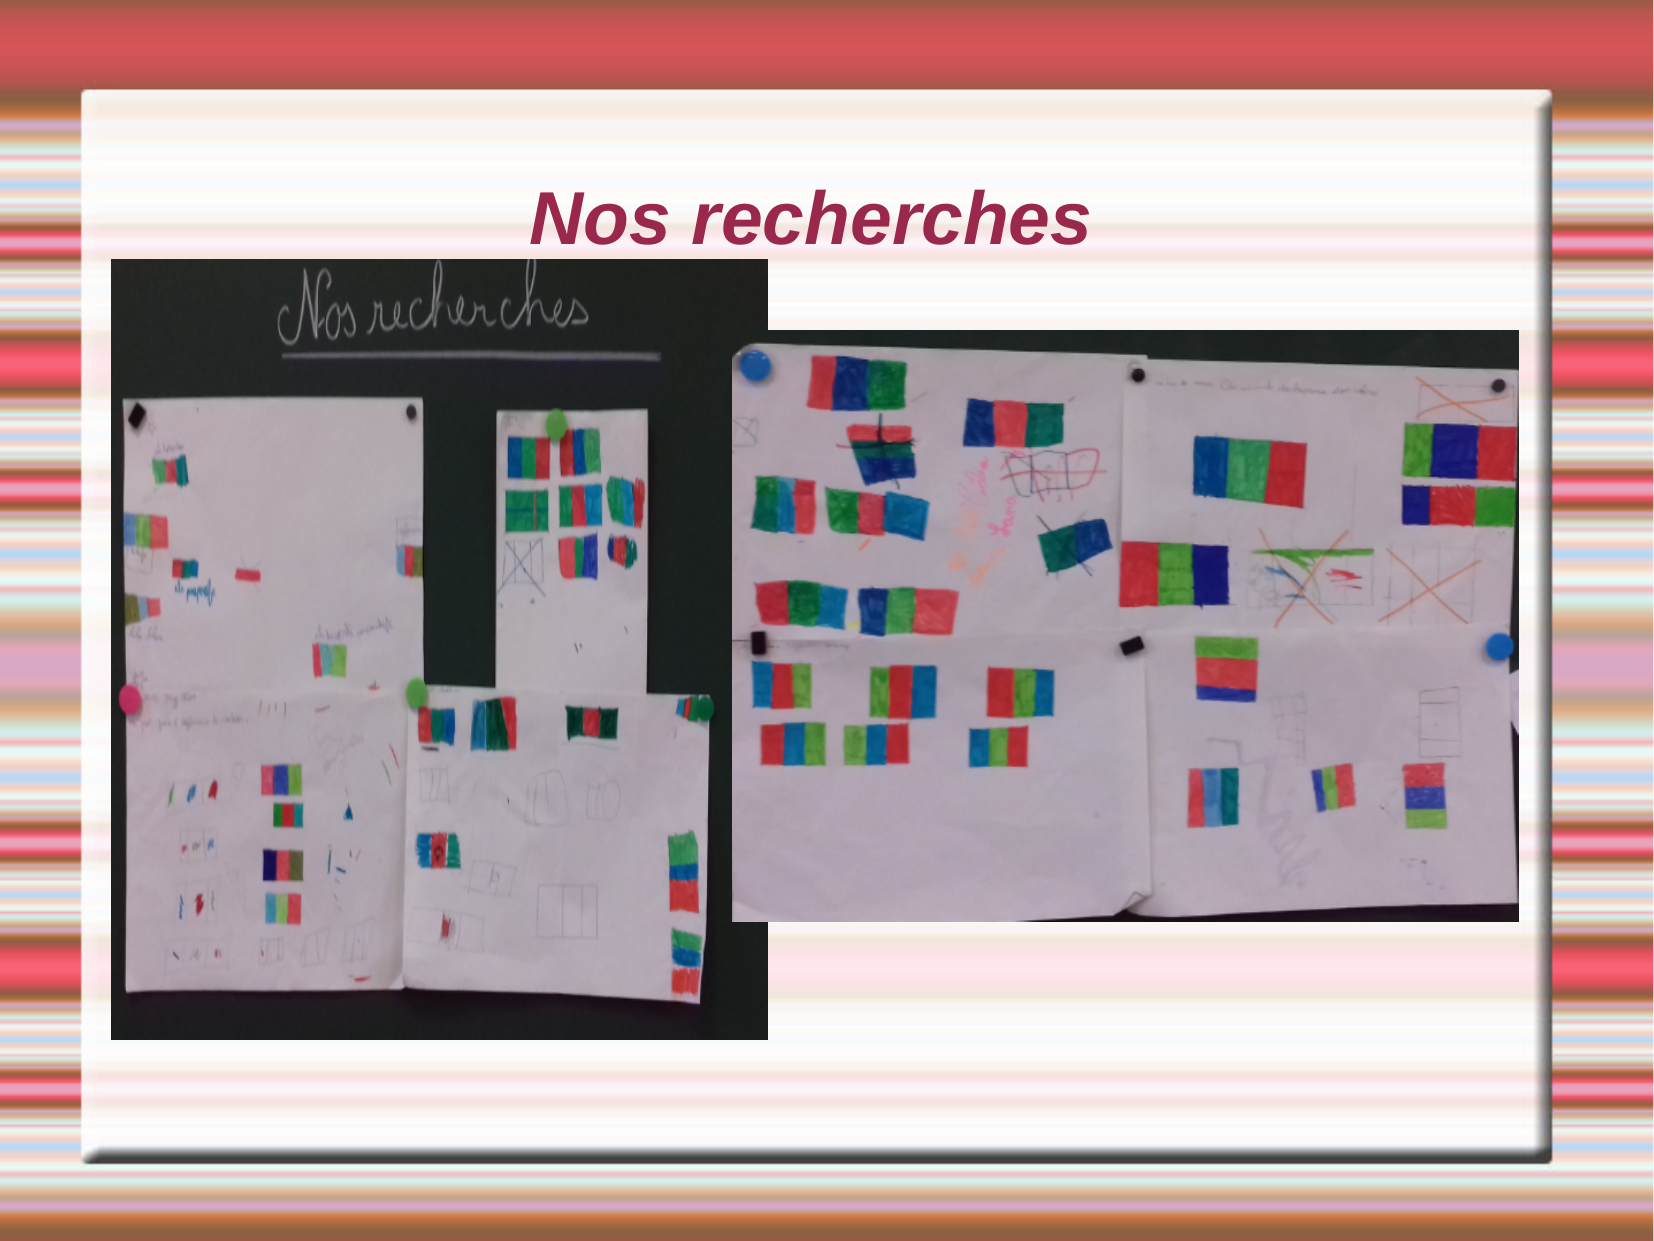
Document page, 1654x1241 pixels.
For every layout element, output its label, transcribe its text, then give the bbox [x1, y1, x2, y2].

picture [0, 0, 1654, 1241]
title Nos recherches [88, 114, 1534, 322]
